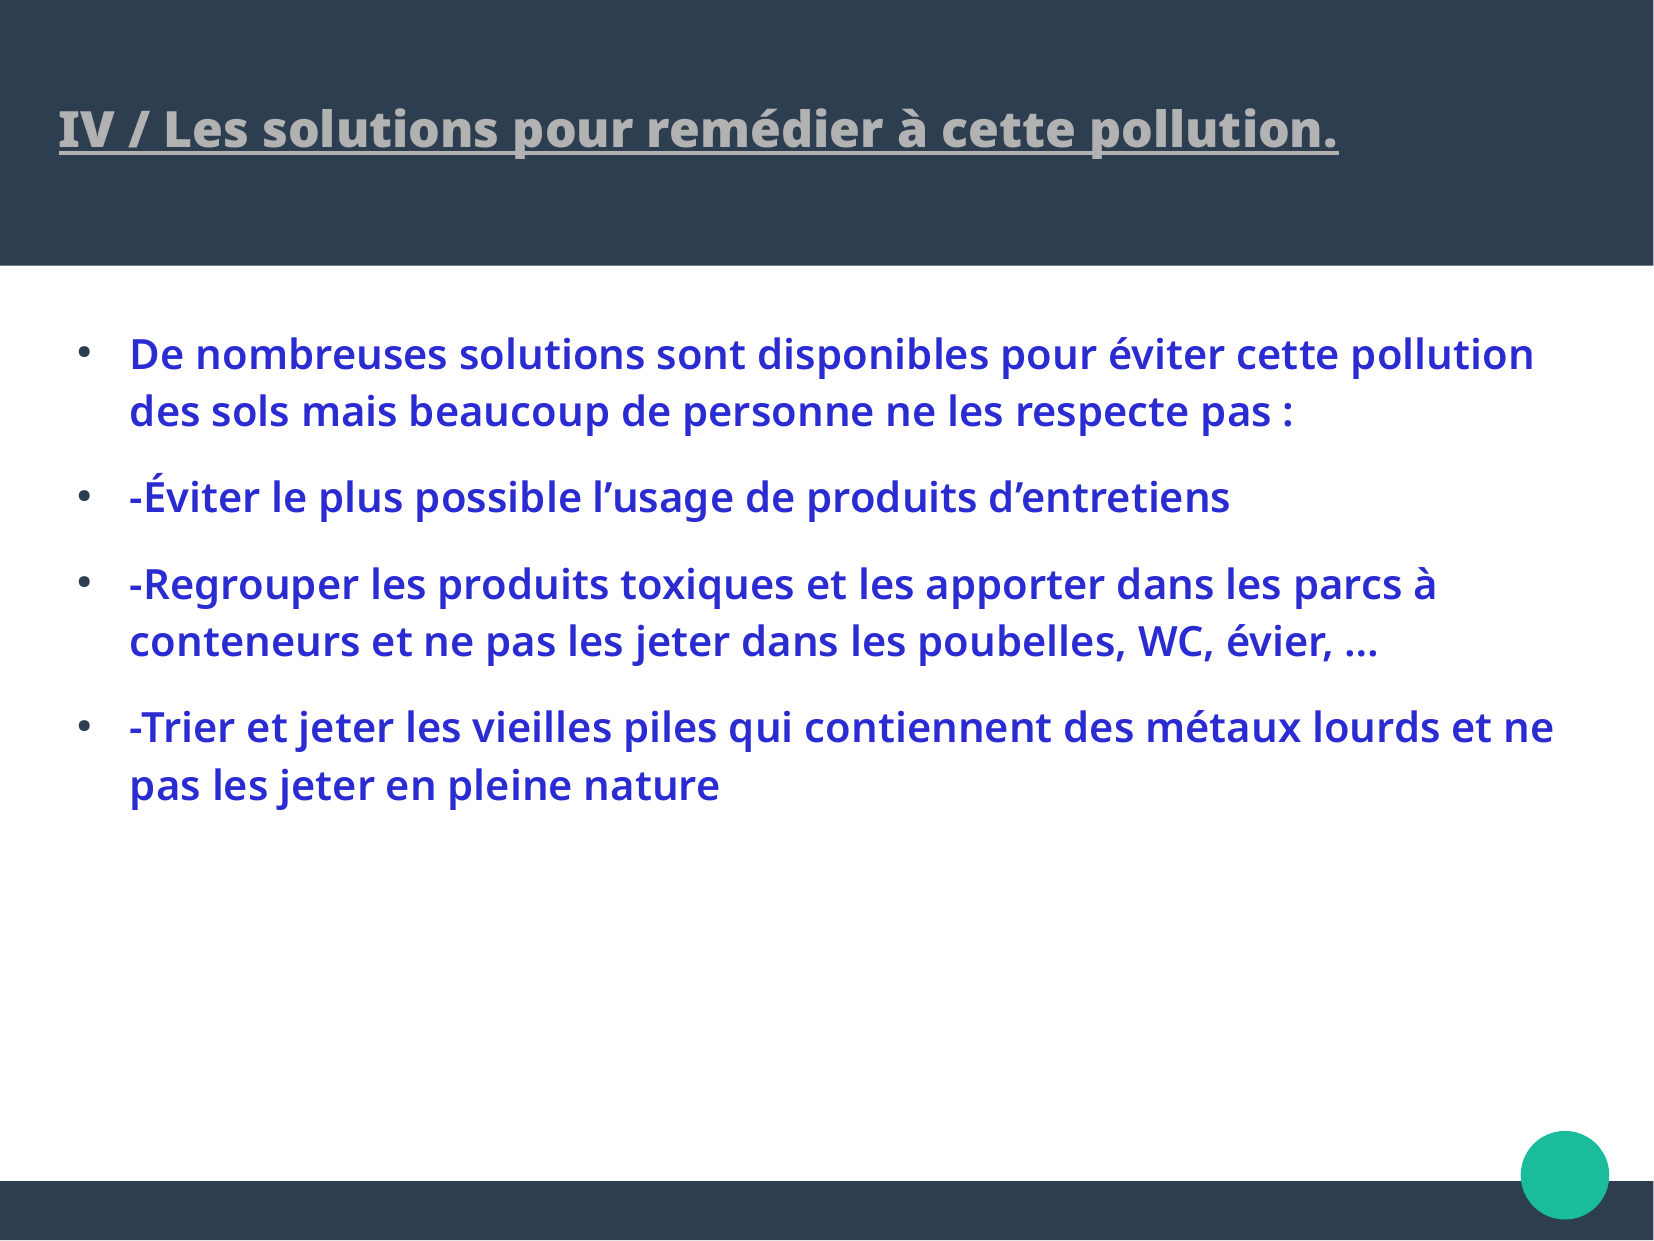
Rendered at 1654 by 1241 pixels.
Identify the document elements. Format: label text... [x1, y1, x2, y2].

list De nombreuses solutions sont disponibles pour éviter cette pollution des sols mais beaucoup de personne ne les respecte pas : -Éviter le plus possible l’usage de produits d’entretiens -Regrouper les produits toxiques et les apporter dans les parcs à conteneurs et ne pas les jeter dans les poubelles, WC, évier, … -Trier et jeter les vieilles piles qui contiennent des métaux lourds et ne pas les jeter en pleine nature [59, 324, 1595, 1152]
title IV / Les solutions pour remédier à cette pollution. [59, 49, 1595, 207]
